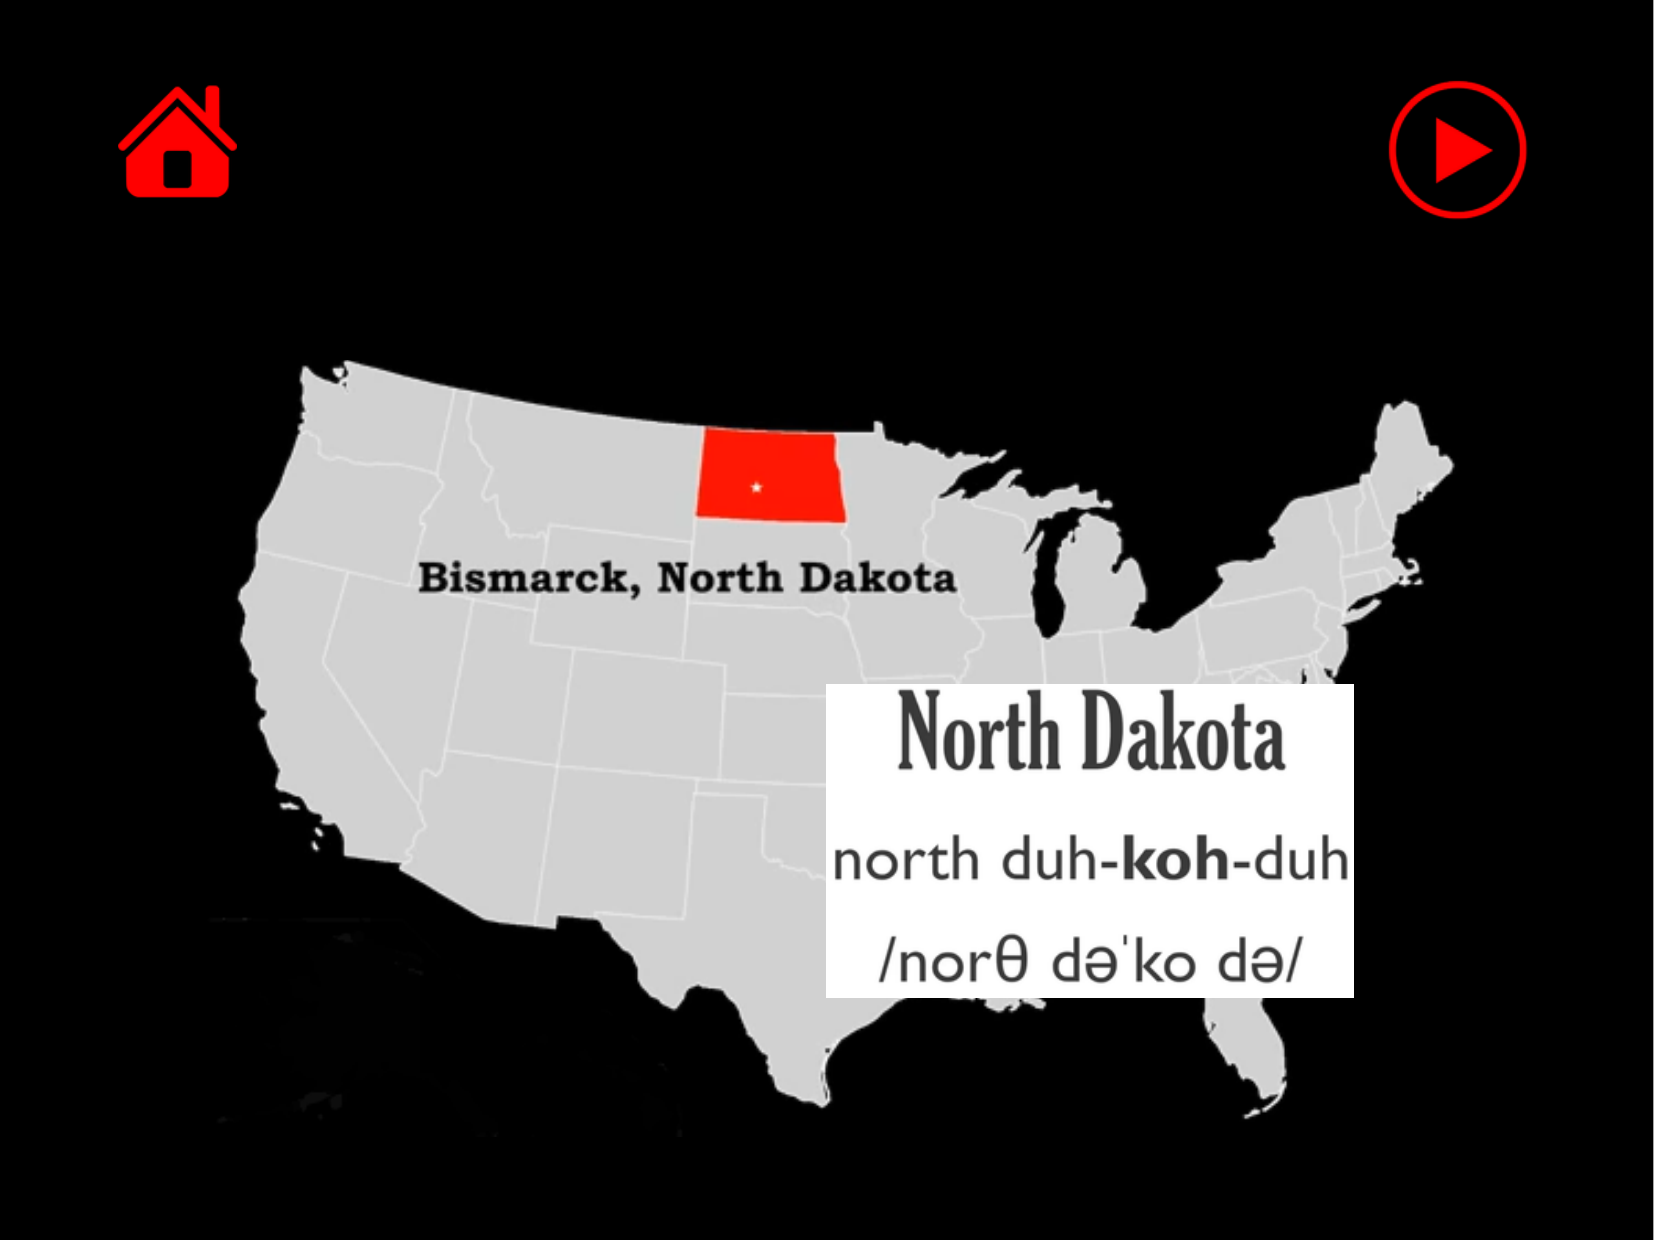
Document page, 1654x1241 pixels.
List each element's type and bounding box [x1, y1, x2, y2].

picture [118, 82, 237, 201]
picture [177, 360, 1477, 1137]
picture [1381, 70, 1539, 228]
